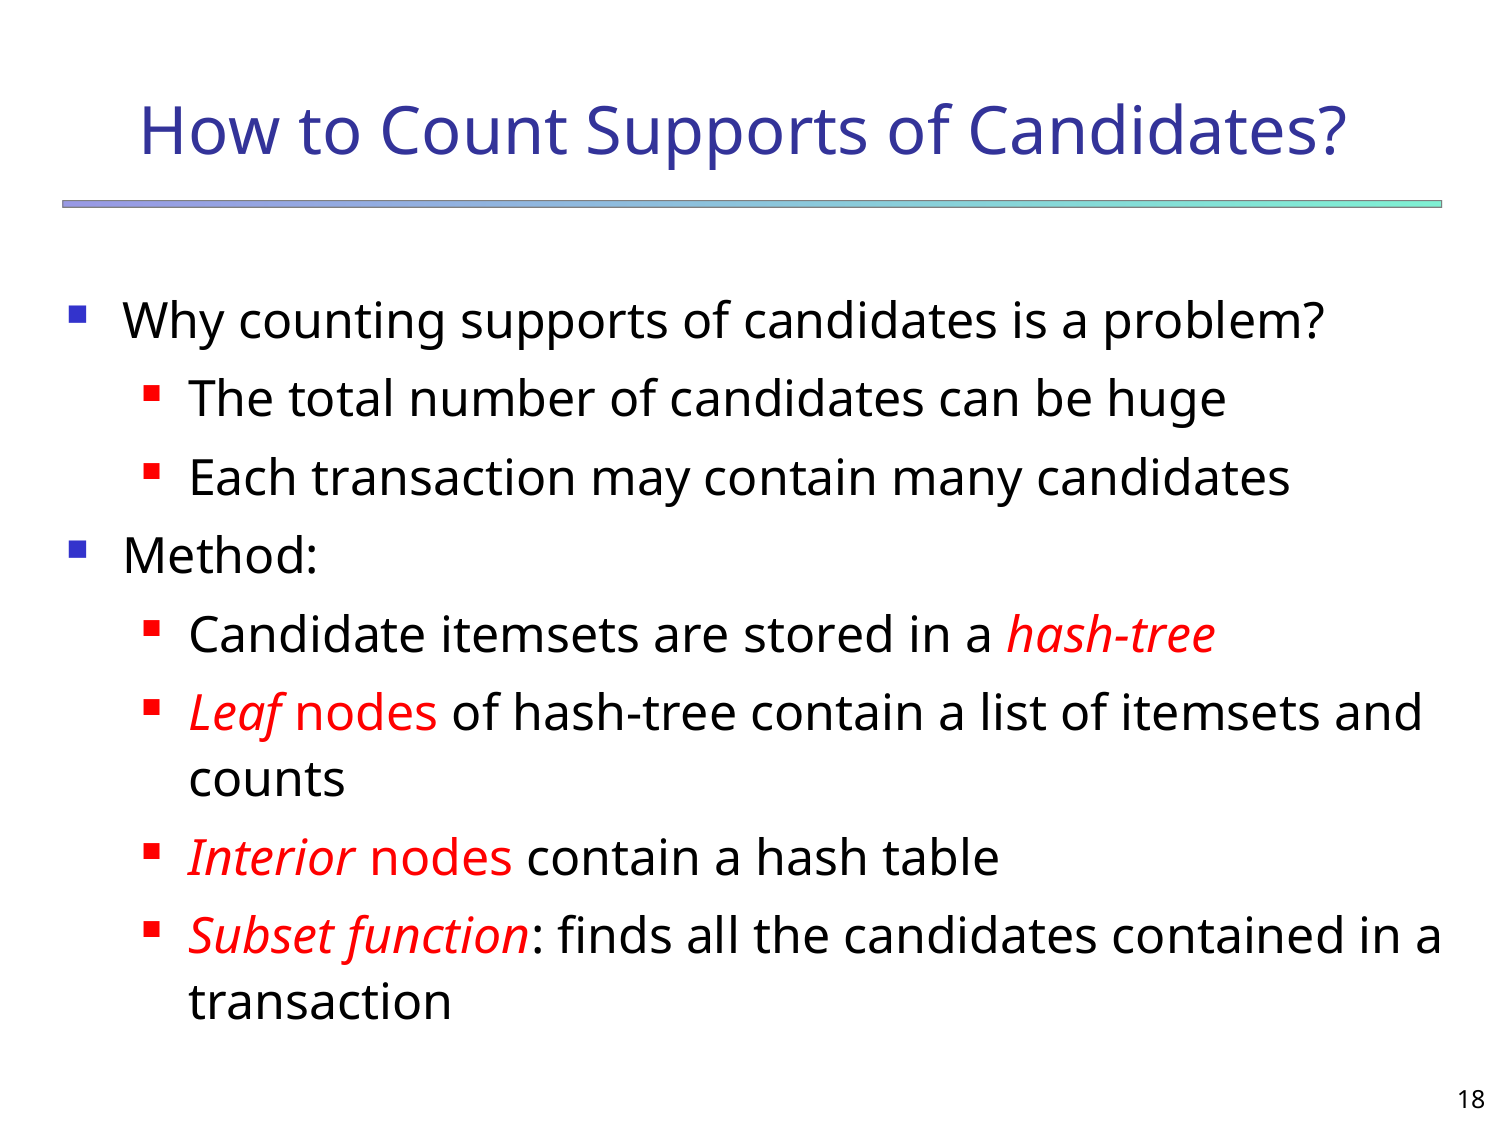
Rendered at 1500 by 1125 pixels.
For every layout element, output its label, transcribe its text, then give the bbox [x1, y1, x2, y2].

text_box <number> [1187, 1062, 1500, 1125]
list Why counting supports of candidates is a problem? The total number of candidates can be huge Each transaction may contain many candidates Method: Candidate itemsets are stored in a hash-tree Leaf nodes of hash-tree contain a list of itemsets and counts Interior nodes contain a hash table Subset function: finds all the candidates contained in a transaction [51, 274, 1477, 1051]
title How to Count Supports of Candidates? [75, 62, 1413, 175]
